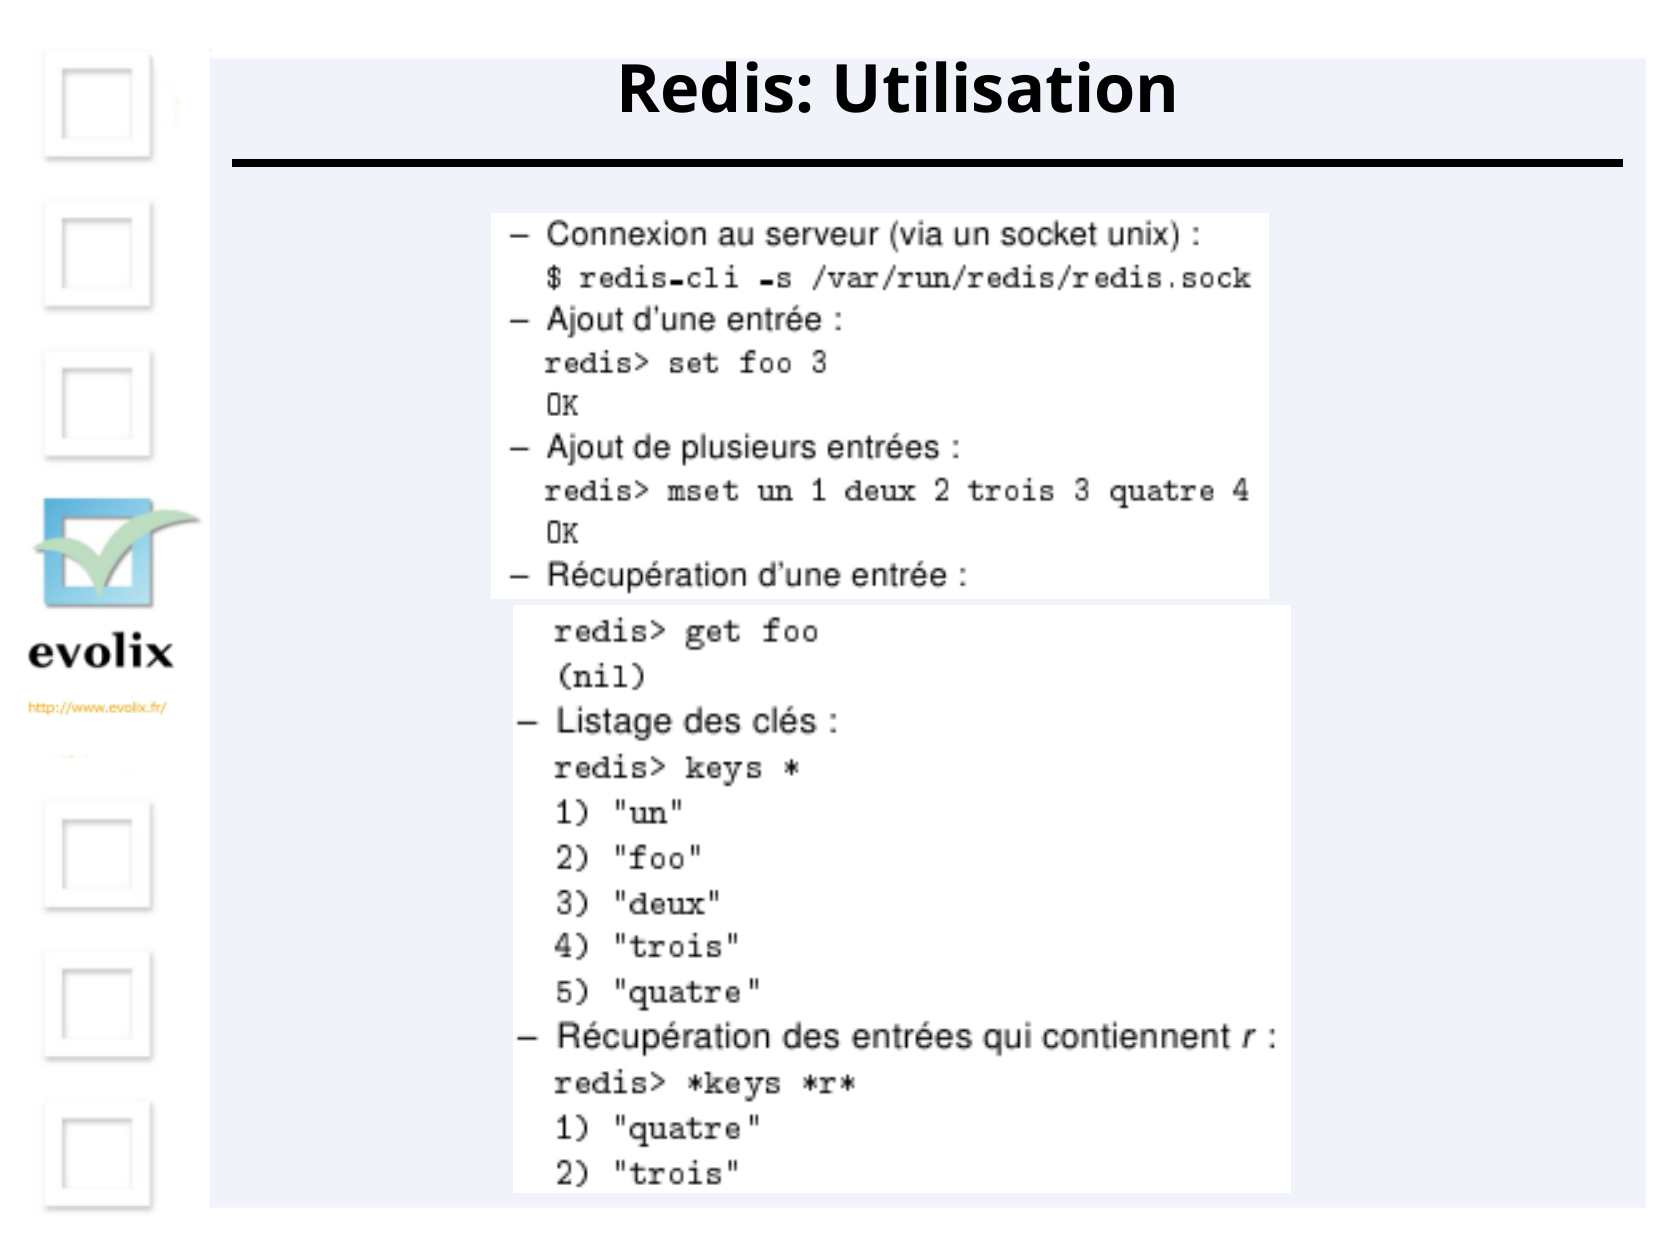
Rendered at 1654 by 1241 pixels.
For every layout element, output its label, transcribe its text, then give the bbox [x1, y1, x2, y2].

picture [0, 49, 1654, 1218]
title Redis: Utilisation [411, 25, 1386, 149]
